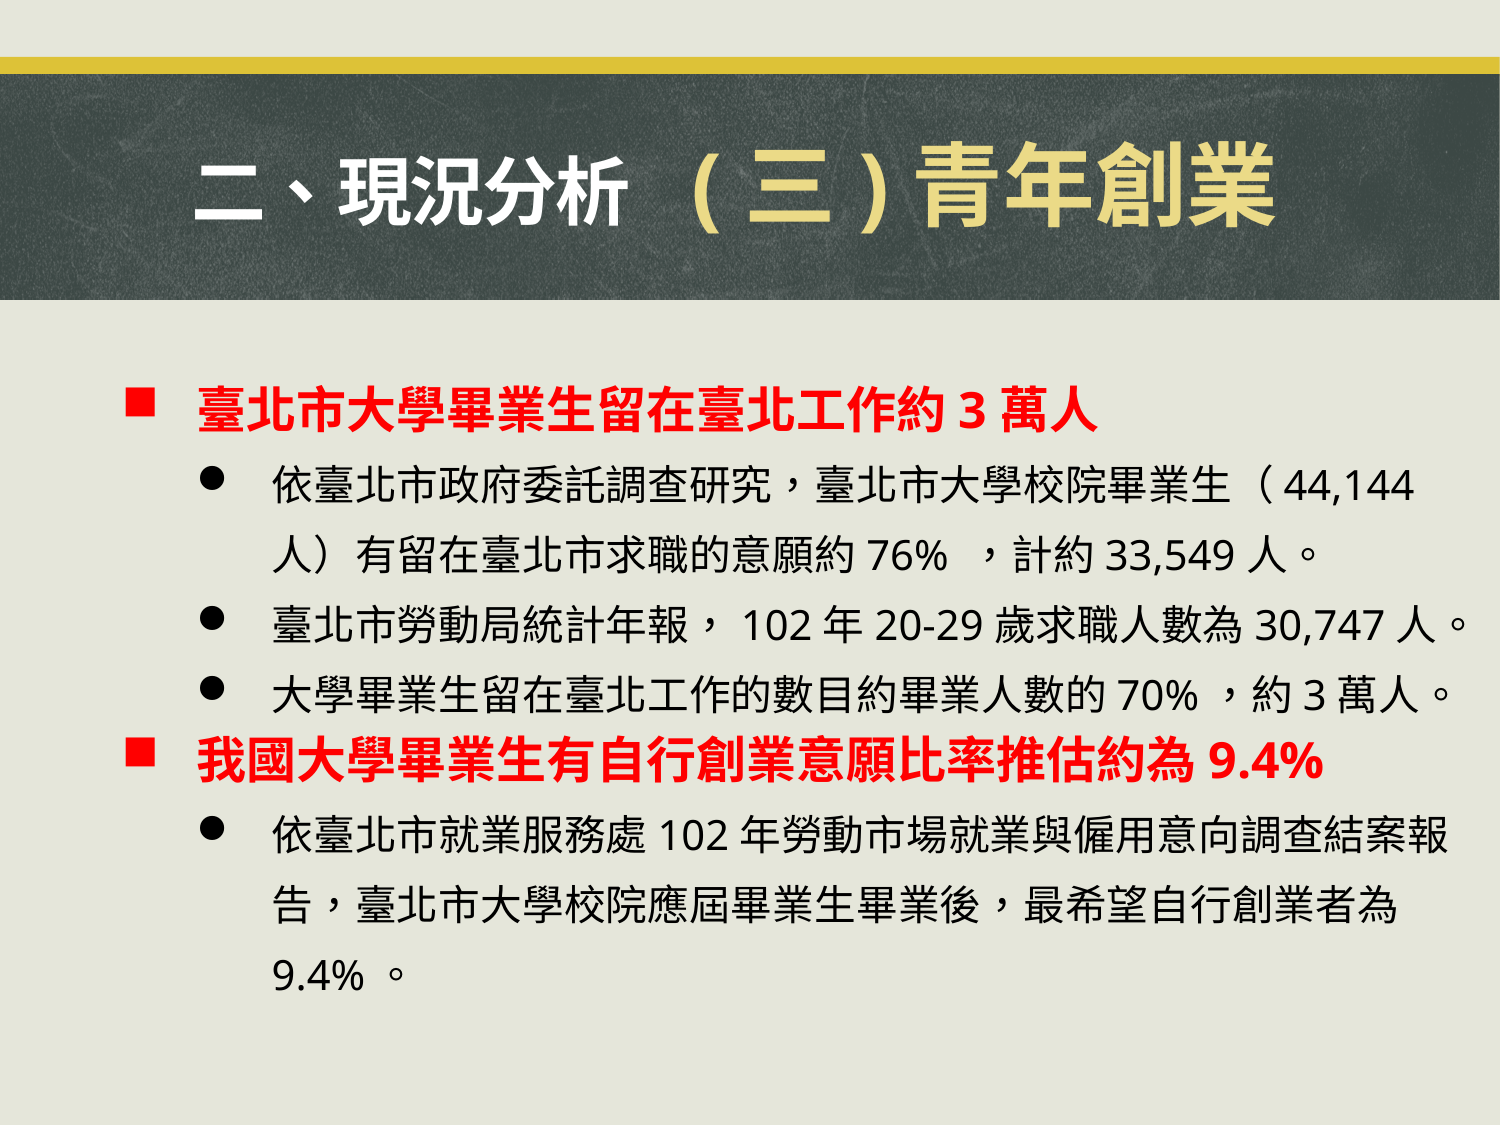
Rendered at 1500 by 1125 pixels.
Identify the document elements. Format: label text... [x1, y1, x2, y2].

text_box 臺北市大學畢業生留在臺北工作約3萬人 依臺北市政府委託調查研究，臺北市大學校院畢業生（44,144人）有留在臺北市求職的意願約76% ，計約33,549人。 臺北市勞動局統計年報，102年20-29歲求職人數為30,747人。 大學畢業生留在臺北工作的數目約畢業人數的70%，約3萬人。 我國大學畢業生有自行創業意願比率推估約為9.4% 依臺北市就業服務處102年勞動市場就業與僱用意向調查結案報告，臺北市大學校院應屆畢業生畢業後，最希望自行創業者為9.4%。 [106, 361, 1490, 1007]
title 二、現況分析 (三)青年創業 [0, 76, 1500, 300]
